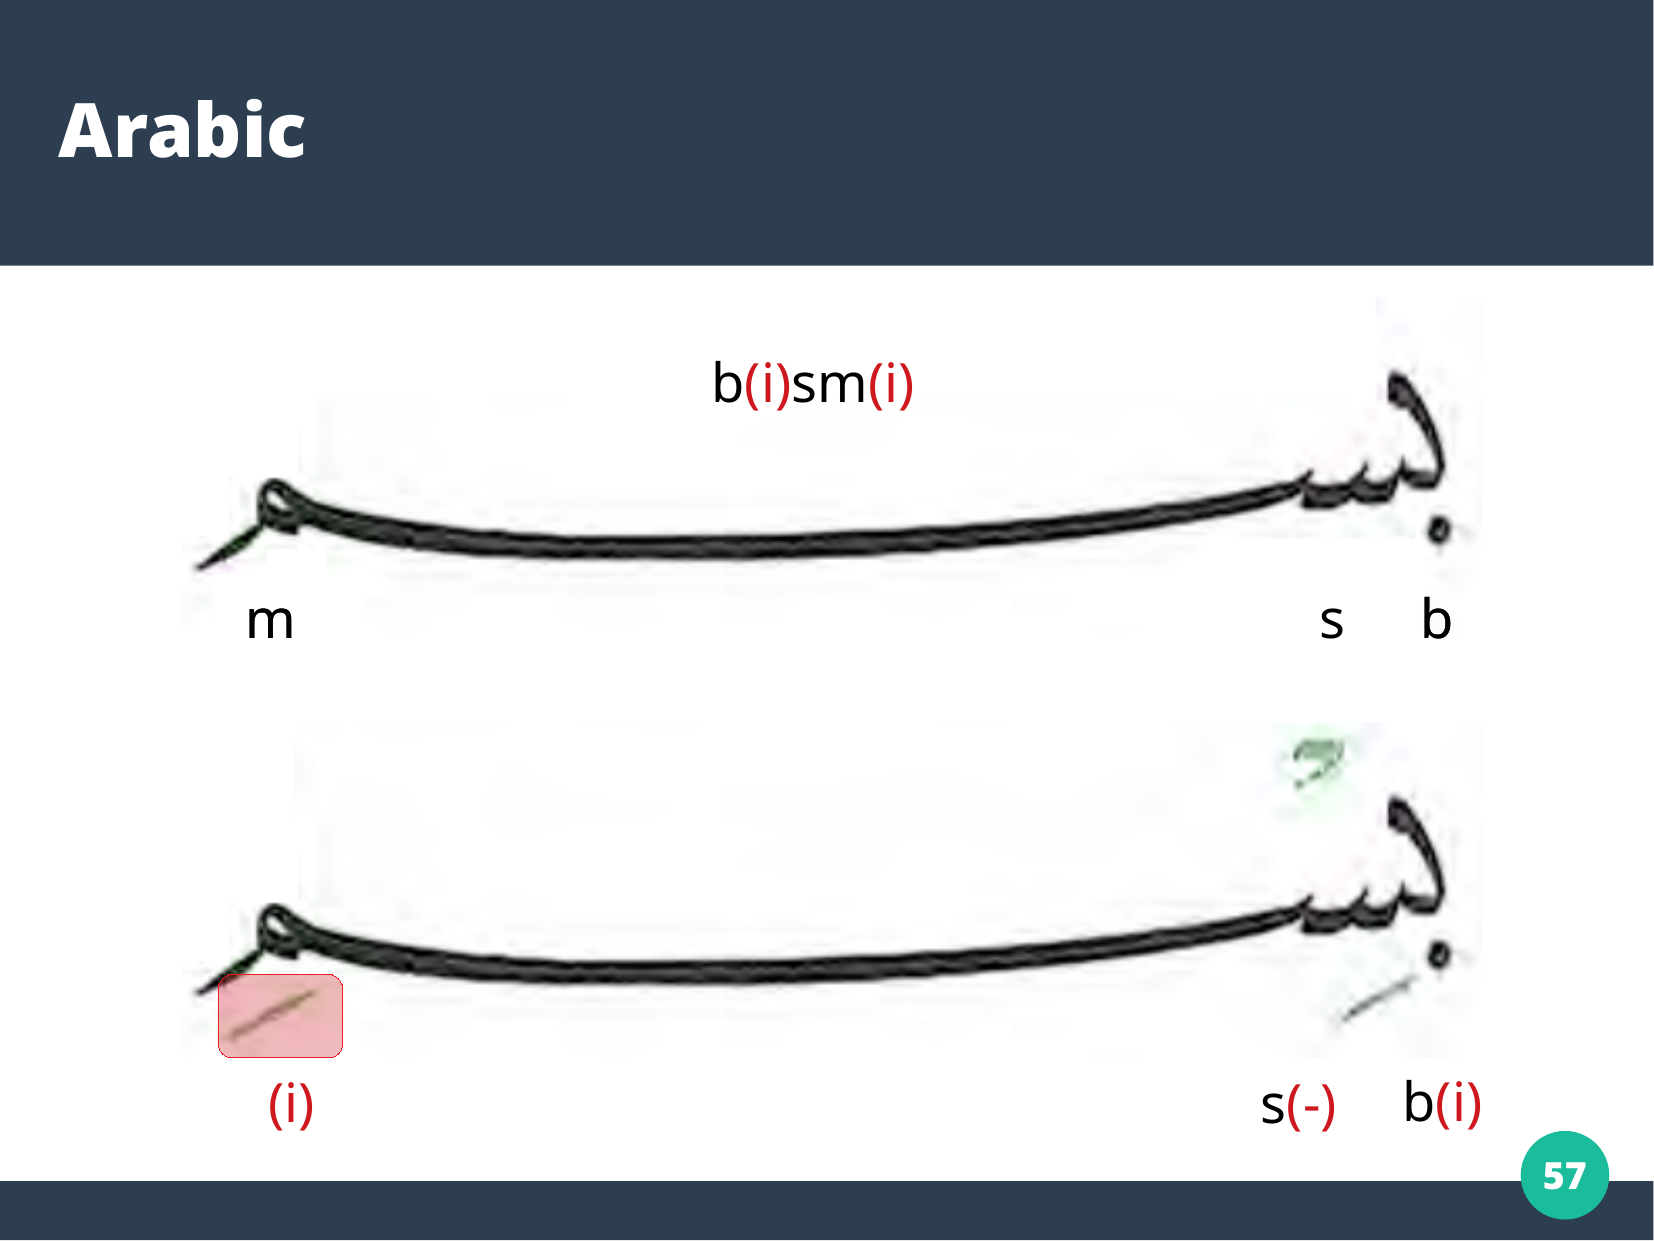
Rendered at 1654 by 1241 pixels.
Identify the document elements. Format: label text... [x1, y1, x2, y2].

text_box s(-) [1246, 1057, 1388, 1146]
text_box b(i) [1387, 1056, 1518, 1146]
picture [182, 297, 1483, 633]
text_box b(i)sm(i) [696, 336, 993, 438]
picture [182, 722, 1483, 1058]
text_box s [1305, 572, 1365, 651]
text_box b [1405, 572, 1465, 651]
text_box [218, 974, 343, 1058]
title Arabic [59, 49, 1595, 207]
text_box m [230, 572, 308, 651]
text_box (i) [253, 1057, 343, 1135]
